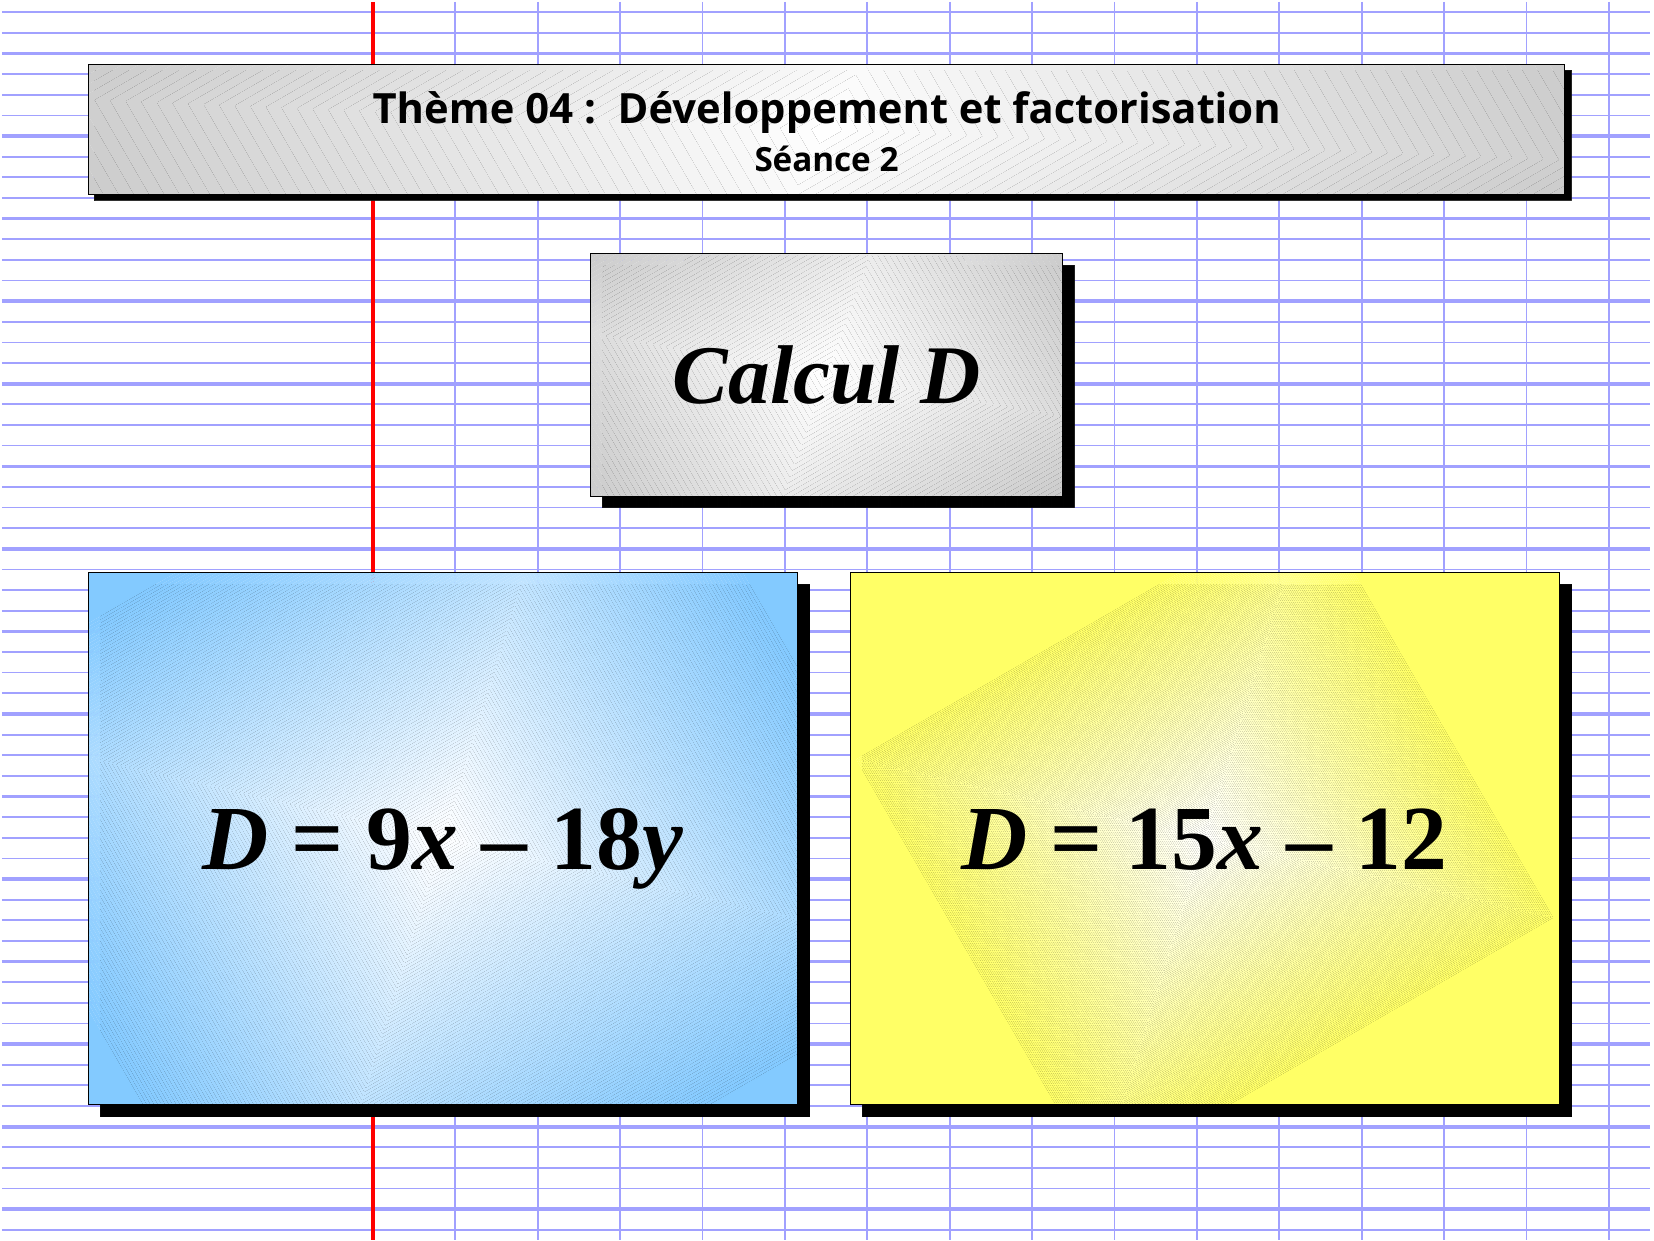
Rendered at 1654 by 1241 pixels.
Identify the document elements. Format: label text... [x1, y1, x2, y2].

text_box D = 9x – 18y [88, 572, 798, 1105]
text_box D = 15x – 12 [850, 572, 1560, 1105]
text_box Calcul D [590, 253, 1063, 497]
text_box Thème 04 : Développement et factorisation Séance 2 [88, 64, 1565, 195]
picture [0, 0, 1654, 1241]
